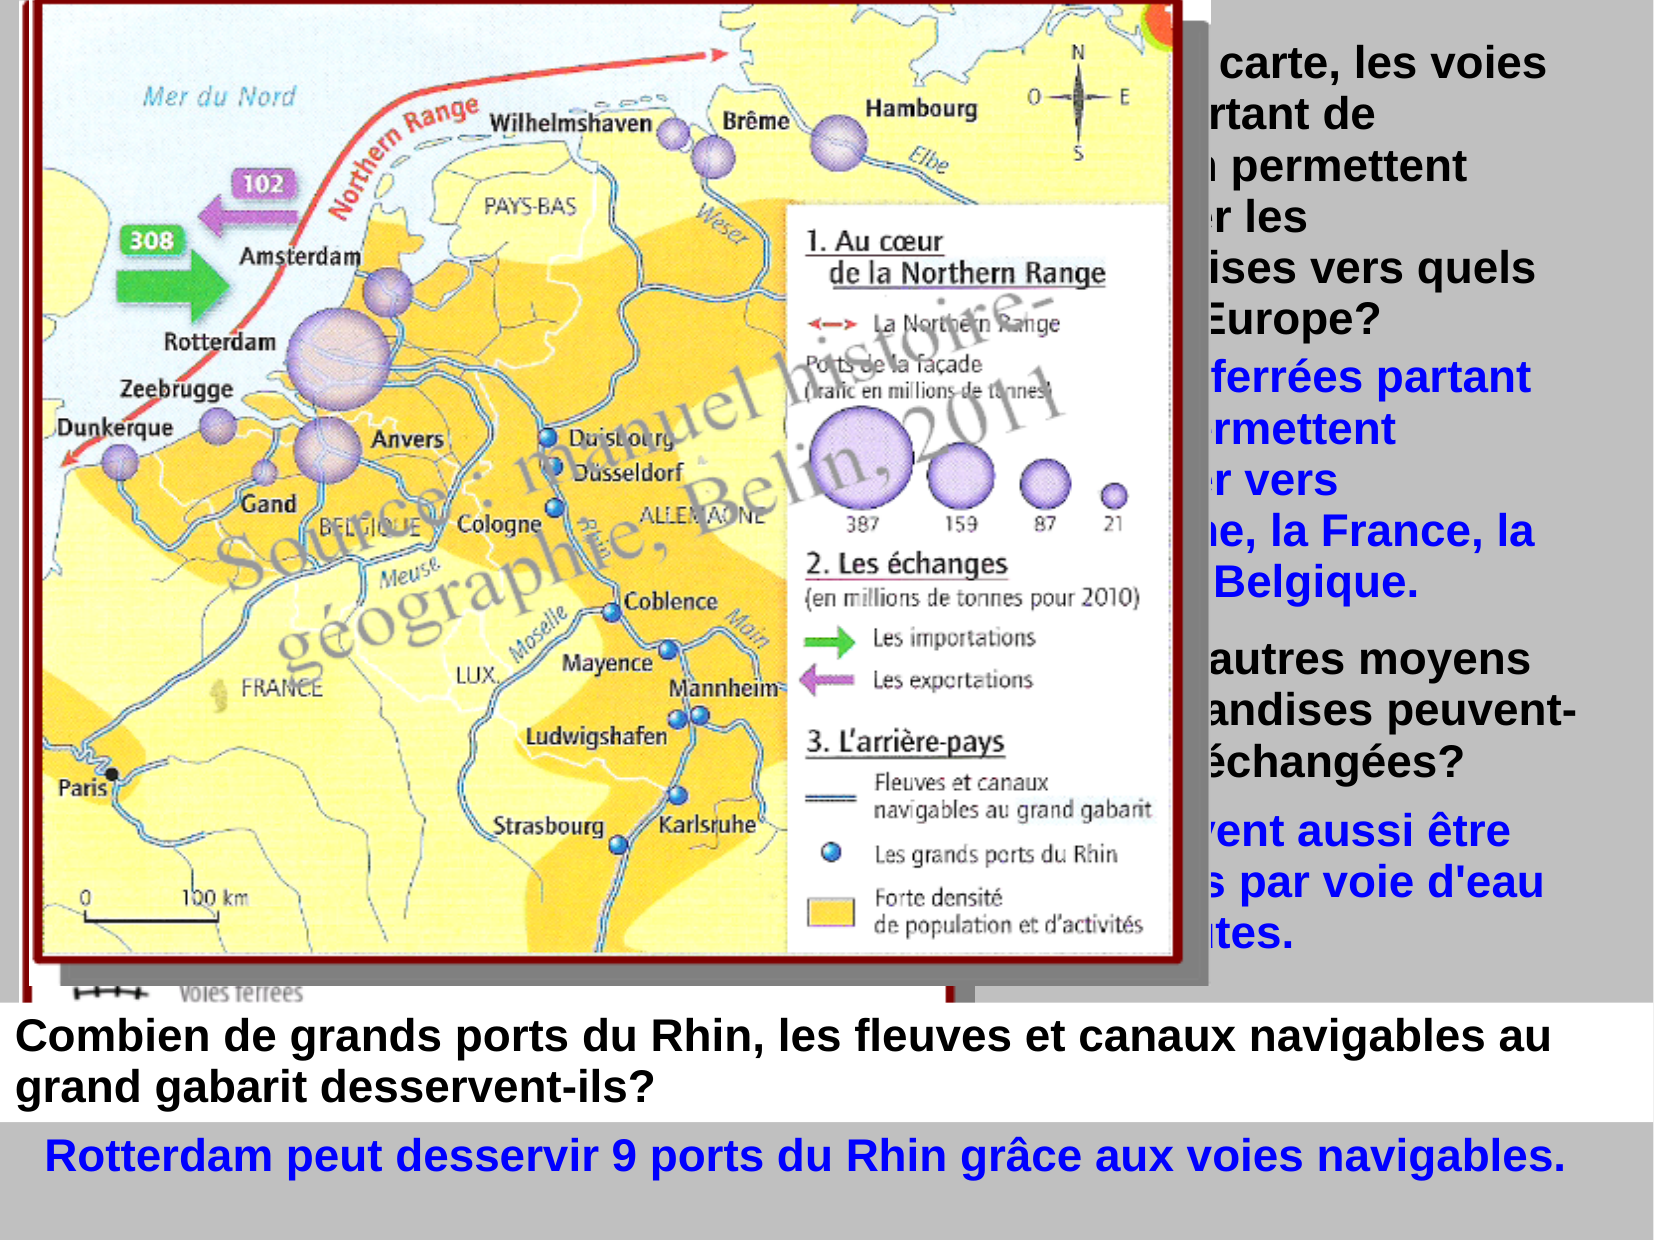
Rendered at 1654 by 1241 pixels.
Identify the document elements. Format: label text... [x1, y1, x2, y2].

text_box D'après la carte, les voies ferrées partant de Rotterdam permettent d'échanger les marchandises vers quels pays de l'Europe? [1211, 29, 1625, 358]
text_box Les voies ferrées partant du port permettent d'échanger vers l'Allemagne, la France, la Suisse, la Belgique. [1211, 343, 1565, 621]
text_box Combien de grands ports du Rhin, les fleuves et canaux navigables au grand gabarit desservent-ils? [0, 1002, 1654, 1123]
text_box Par quels autres moyens les marchandises peuvent-elles être échangées? [1211, 625, 1595, 797]
text_box Elles peuvent aussi être échangées par voie d'eau ou par routes. [1211, 797, 1625, 969]
text_box Rotterdam peut desservir 9 ports du Rhin grâce aux voies navigables. [29, 1122, 1625, 1190]
picture [19, 0, 1211, 1002]
